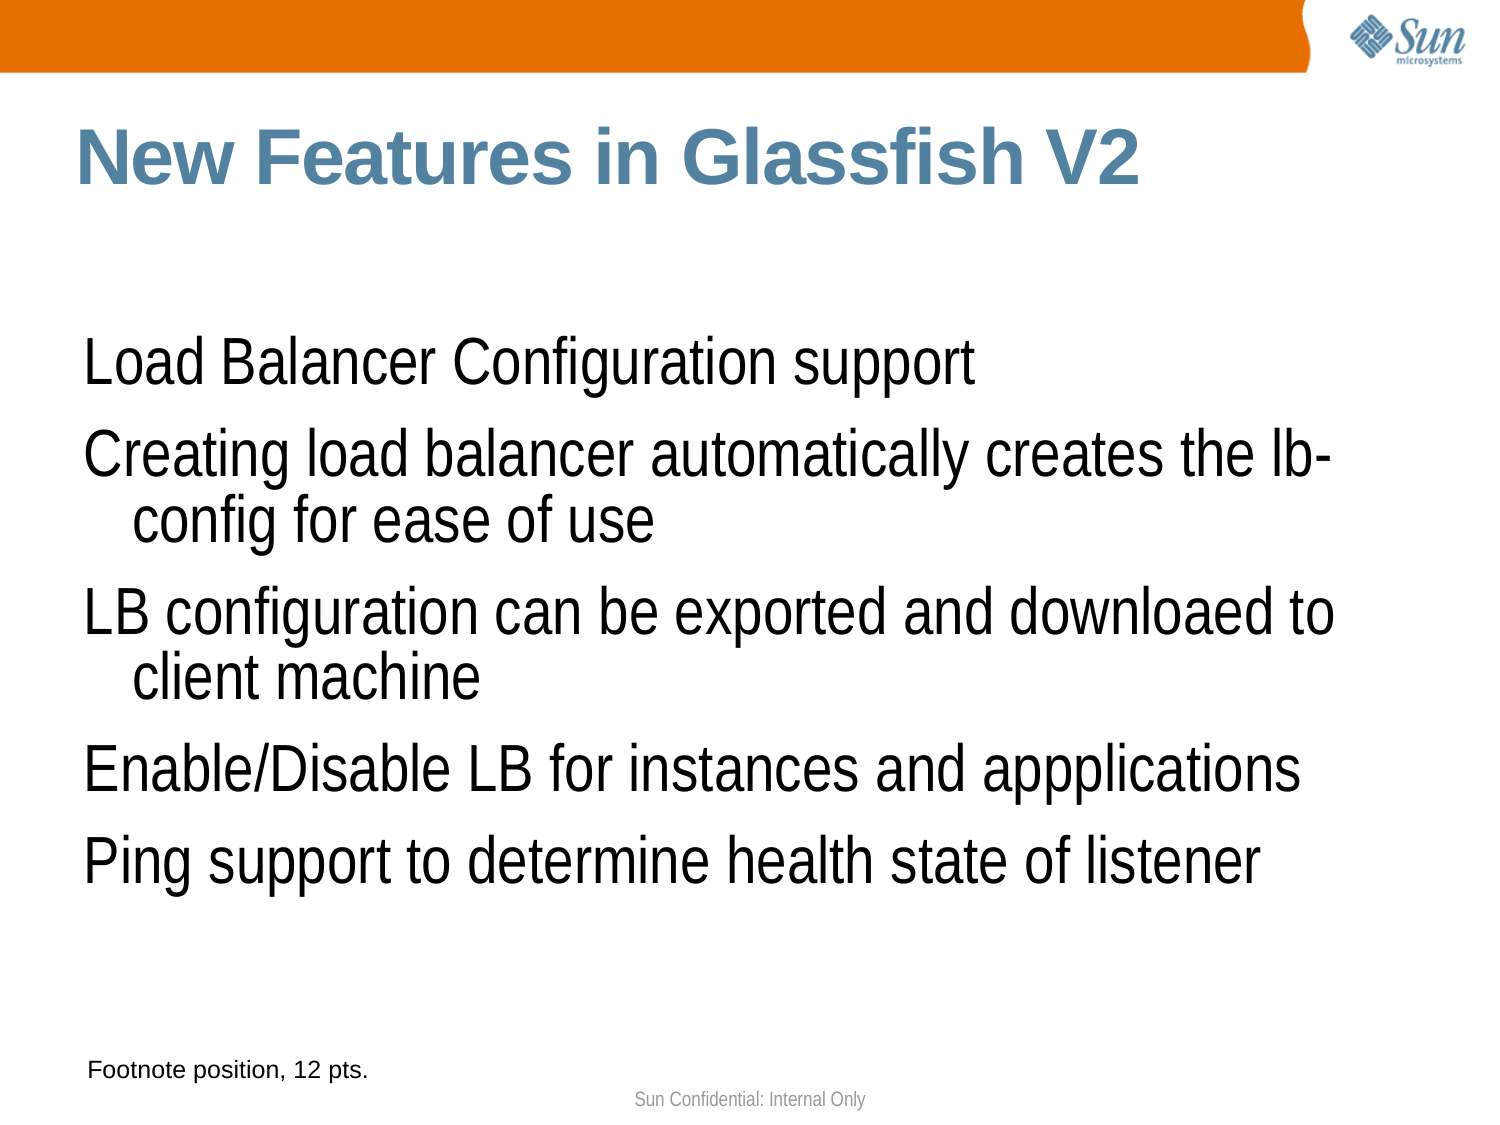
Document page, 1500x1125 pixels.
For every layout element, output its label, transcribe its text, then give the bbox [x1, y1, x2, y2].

text_box Footnote position, 12 pts. [87, 1027, 1143, 1084]
title New Features in Glassfish V2 [75, 120, 1437, 225]
list Load Balancer Configuration support Creating load balancer automatically creates the lb-config for ease of use LB configuration can be exported and downloaed to client machine Enable/Disable LB for instances and appplications Ping support to determine health state of listener [64, 332, 1425, 975]
picture [0, 0, 1500, 75]
